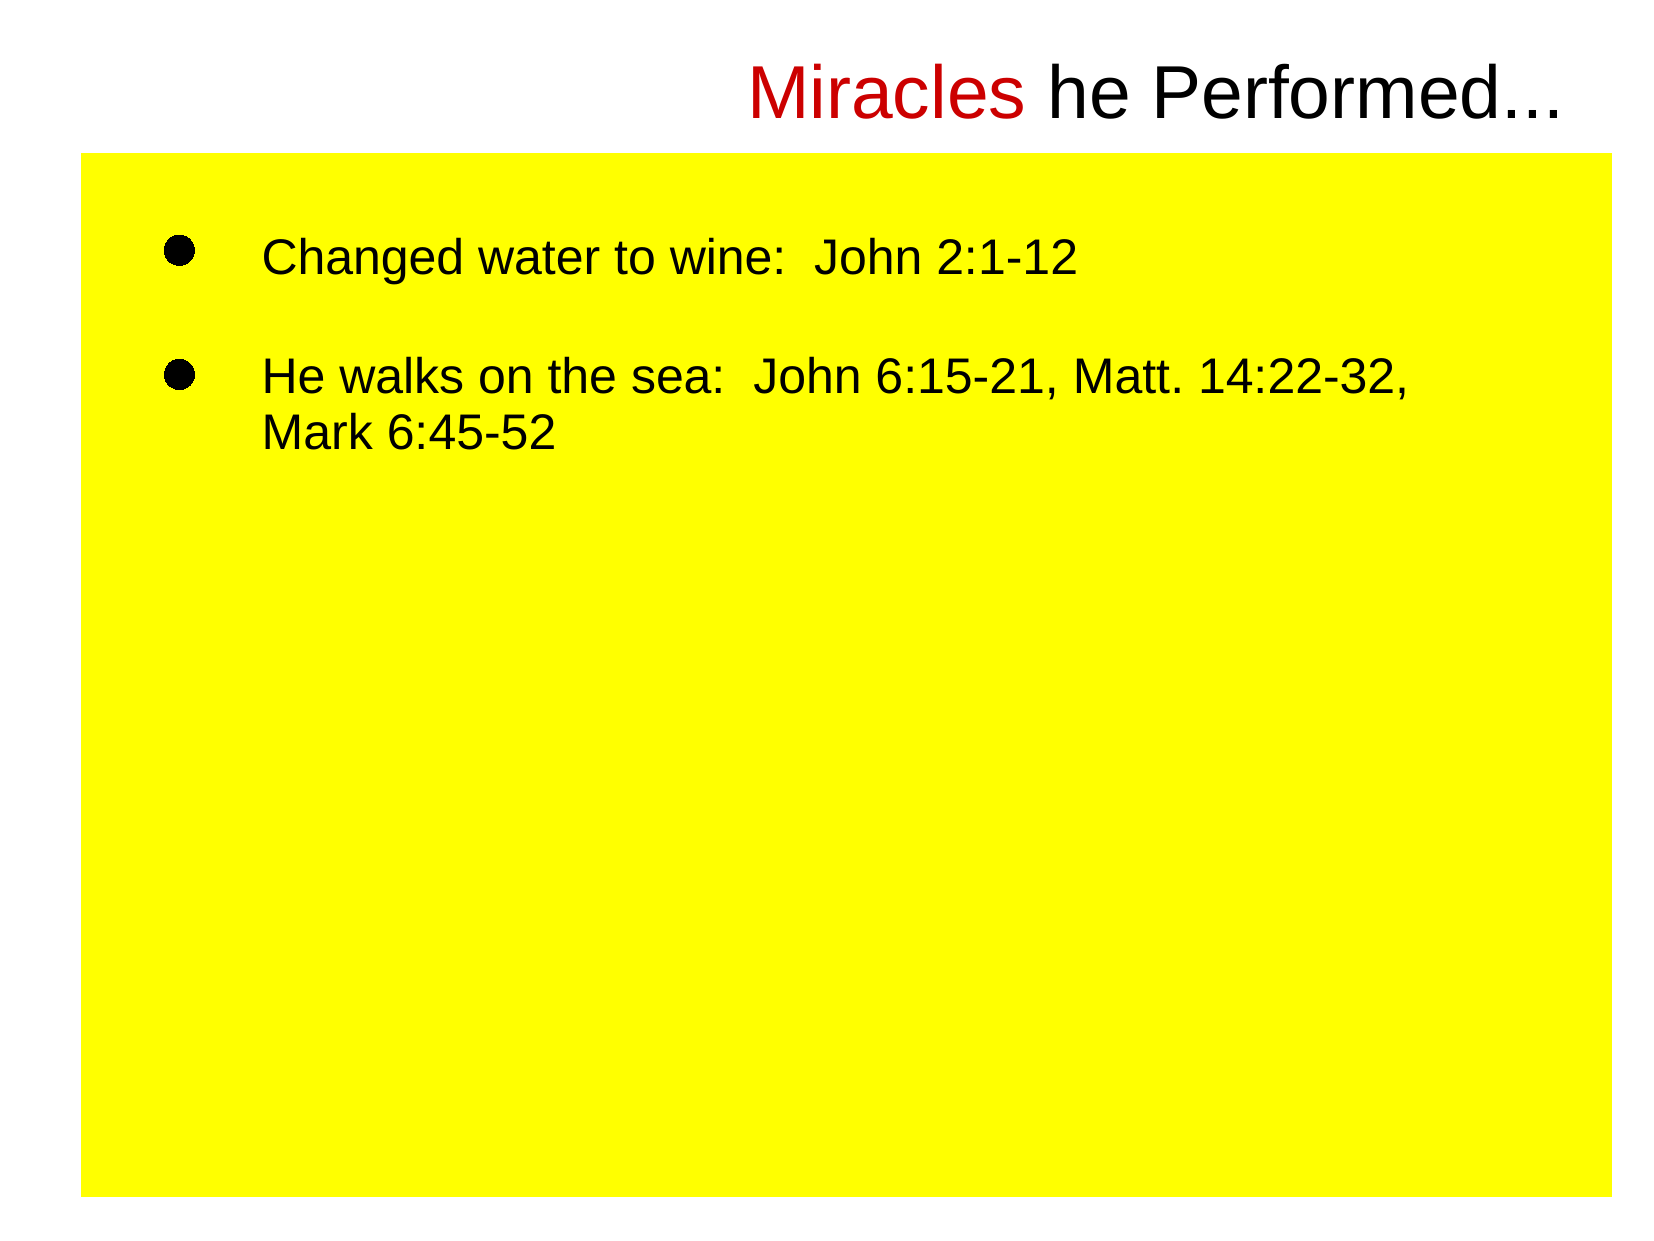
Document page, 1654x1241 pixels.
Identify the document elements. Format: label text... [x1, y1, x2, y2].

text_box Miracles he Performed... [681, 42, 1630, 142]
text_box He walks on the sea: John 6:15-21, Matt. 14:22-32, Mark 6:45-52 [246, 336, 1323, 472]
text_box Changed water to wine: John 2:1-12 [246, 189, 1057, 325]
text_box [81, 153, 1612, 1197]
